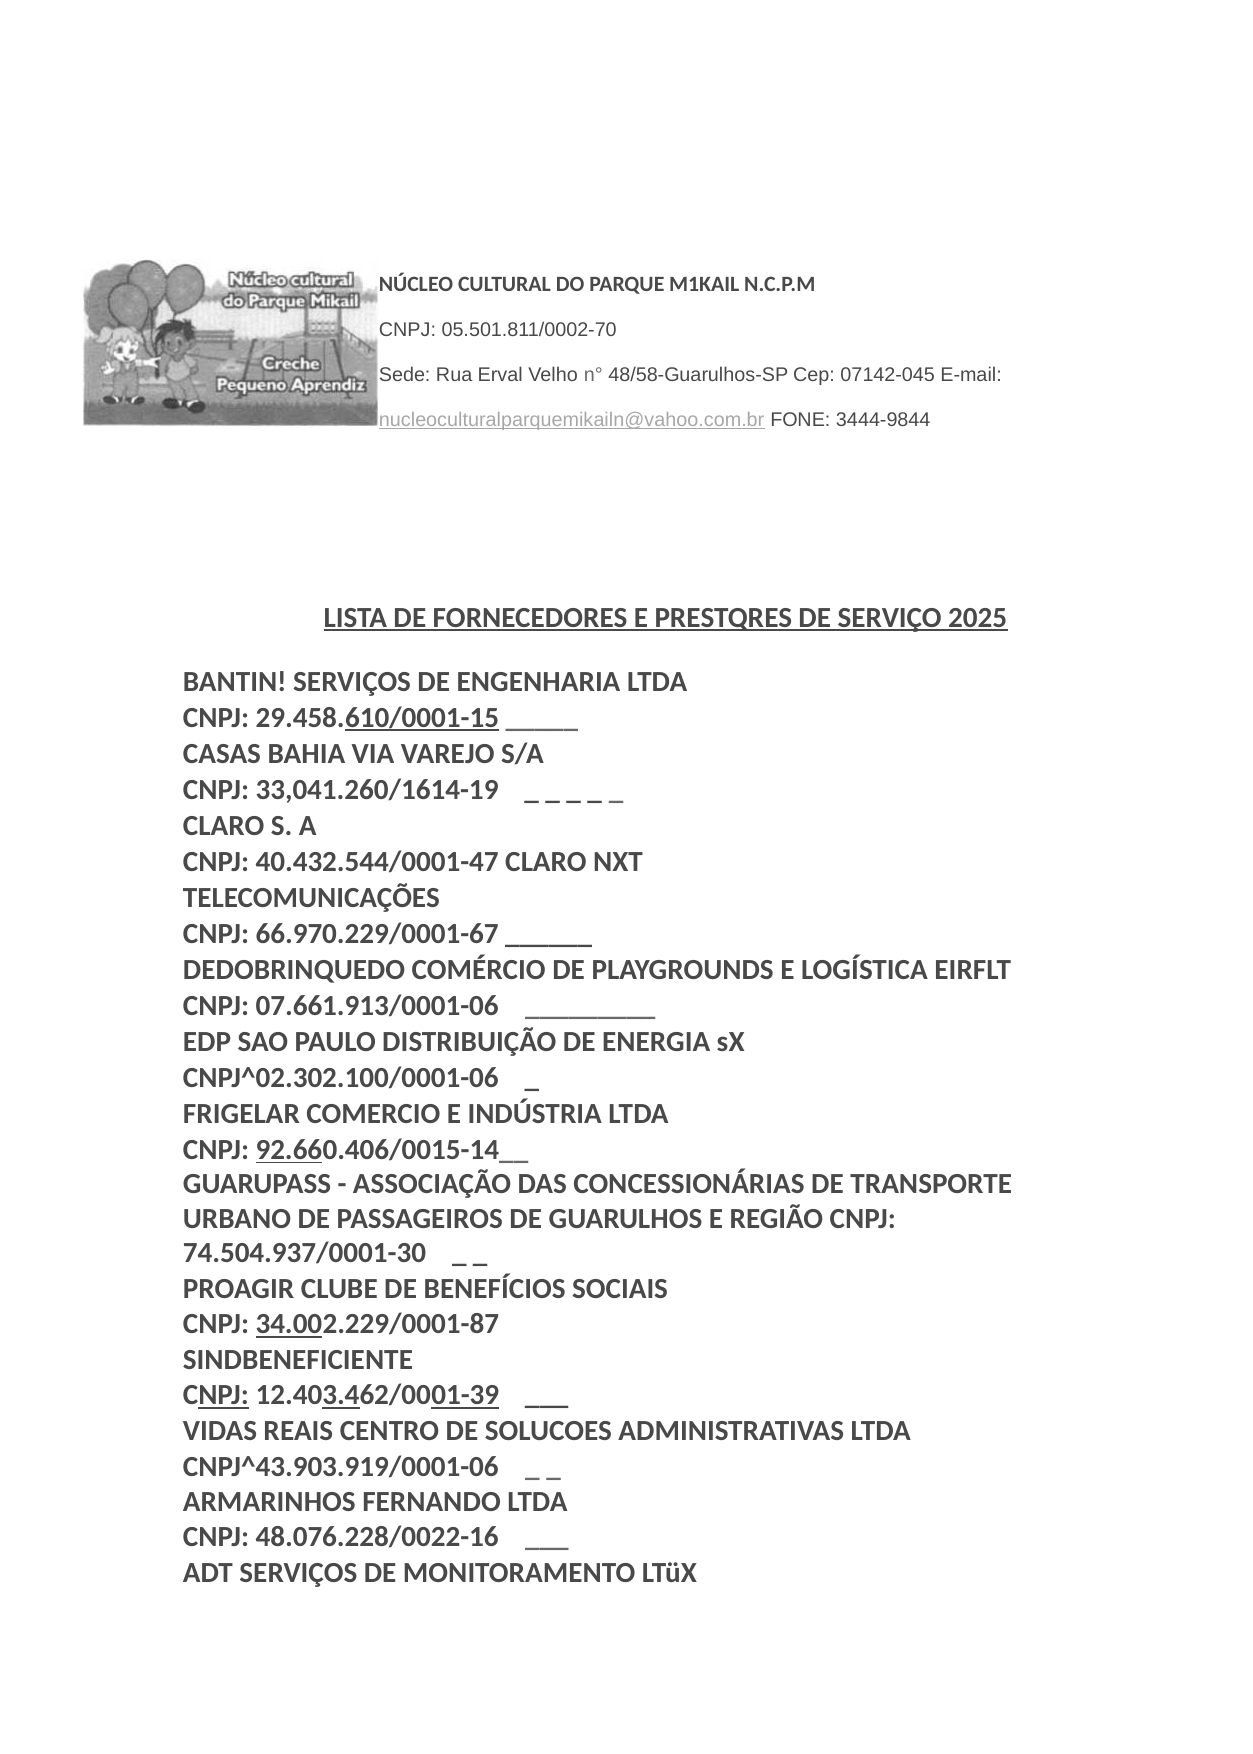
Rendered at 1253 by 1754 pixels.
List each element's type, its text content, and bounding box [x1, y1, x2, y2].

text_box LISTA DE FORNECEDORES E PRESTQRES DE SERVIÇO 2025 [324, 598, 1016, 629]
picture [82, 260, 379, 428]
text_box NÚCLEO CULTURAL DO PARQUE M1KAIL N.C.P.M CNPJ: 05.501.811/0002-70 Sede: Rua Erval Velho n° 48/58-Guarulhos-SP Cep: 07142-045 E-mail: nucleoculturalparquemikailn@vahoo.com.br FONE: 3444-9844 [379, 251, 1048, 416]
text_box BANTIN! SERVIÇOS DE ENGENHARIA LTDA CNPJ: 29.458.610/0001-15 _____ CASAS BAHIA VIA VAREJO S/A CNPJ: 33,041.260/1614-19 _ _ _ _ _ CLARO S. A CNPJ: 40.432.544/0001-47 CLARO NXT TELECOMUNICAÇÕES CNPJ: 66.970.229/0001-67 ______ DEDOBRINQUEDO COMÉRCIO DE PLAYGROUNDS E LOGÍSTICA EIrFlT CNPJ: 07.661.913/0001-06 _________ EDP SAO PAULO DISTRIBUIÇÃO DE ENERGIA sX CNPJ^02.302.100/0001-06 _ FRIGELAR COMERCIO E INDÚSTRIA LTDA CNPJ: 92.660.406/0015-14__ GUARUPASS - ASSOCIAÇÃO DAS CONCESSIONÁRIAS DE TRANSPORTE URBANO DE PASSAGEIROS DE GUARULHOS E REGIÃO CNPJ: 74.504.937/0001-30 _ _ PROAGIR CLUBE DE BENEFÍCIOS SOCIAIS CNPJ: 34.002.229/0001-87 SINDBENEFICIENTE CNPJ: 12.403.462/0001-39 ___ VIDAS REAIS CENTRO DE SOLUCOES ADMINISTRATIVAS LTDA CNPJ^43.903.919/0001-06 _ _ ARMARINHOS FERNANDO LTDA CNPJ: 48.076.228/0022-16 ___ ADT SERVIÇOS DE MONITORAMENTO LTüX [183, 661, 1024, 1591]
